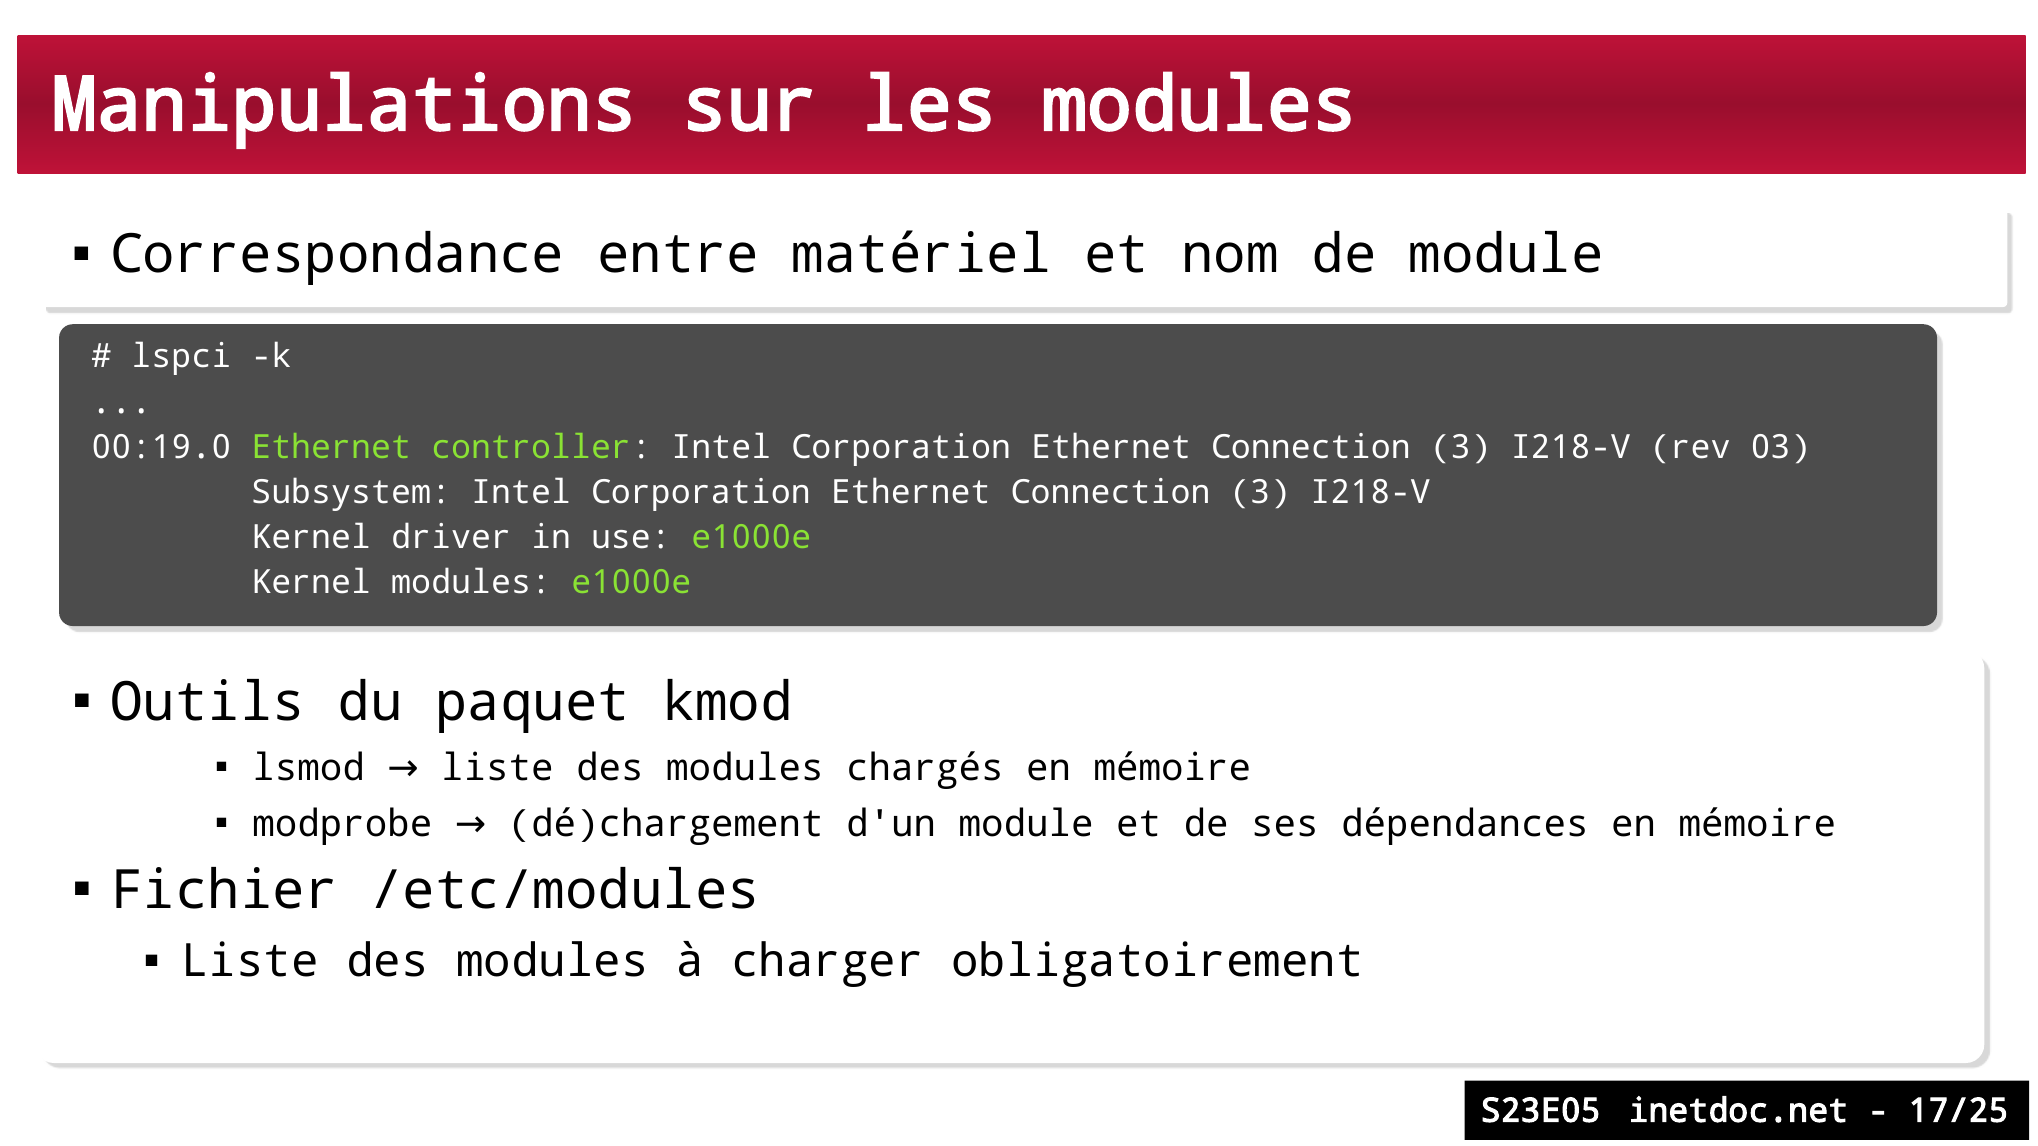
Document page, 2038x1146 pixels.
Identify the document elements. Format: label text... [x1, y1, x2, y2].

text_box # lspci -k ... 00:19.0 Ethernet controller: Intel Corporation Ethernet Connection (3) I218-V (rev 03) Subsystem: Intel Corporation Ethernet Connection (3) I218-V Kernel driver in use: e1000e Kernel modules: e1000e [59, 324, 1938, 627]
text_box S23E05 inetdoc.net - <numéro>/25 [1464, 1080, 2030, 1140]
text_box Outils du paquet kmod lsmod → liste des modules chargés en mémoire modprobe → (dé)chargement d'un module et de ses dépendances en mémoire Fichier /etc/modules Liste des modules à charger obligatoirement [35, 649, 1985, 1064]
text_box Correspondance entre matériel et nom de module [38, 206, 2008, 308]
text_box Manipulations sur les modules [17, 35, 2026, 174]
